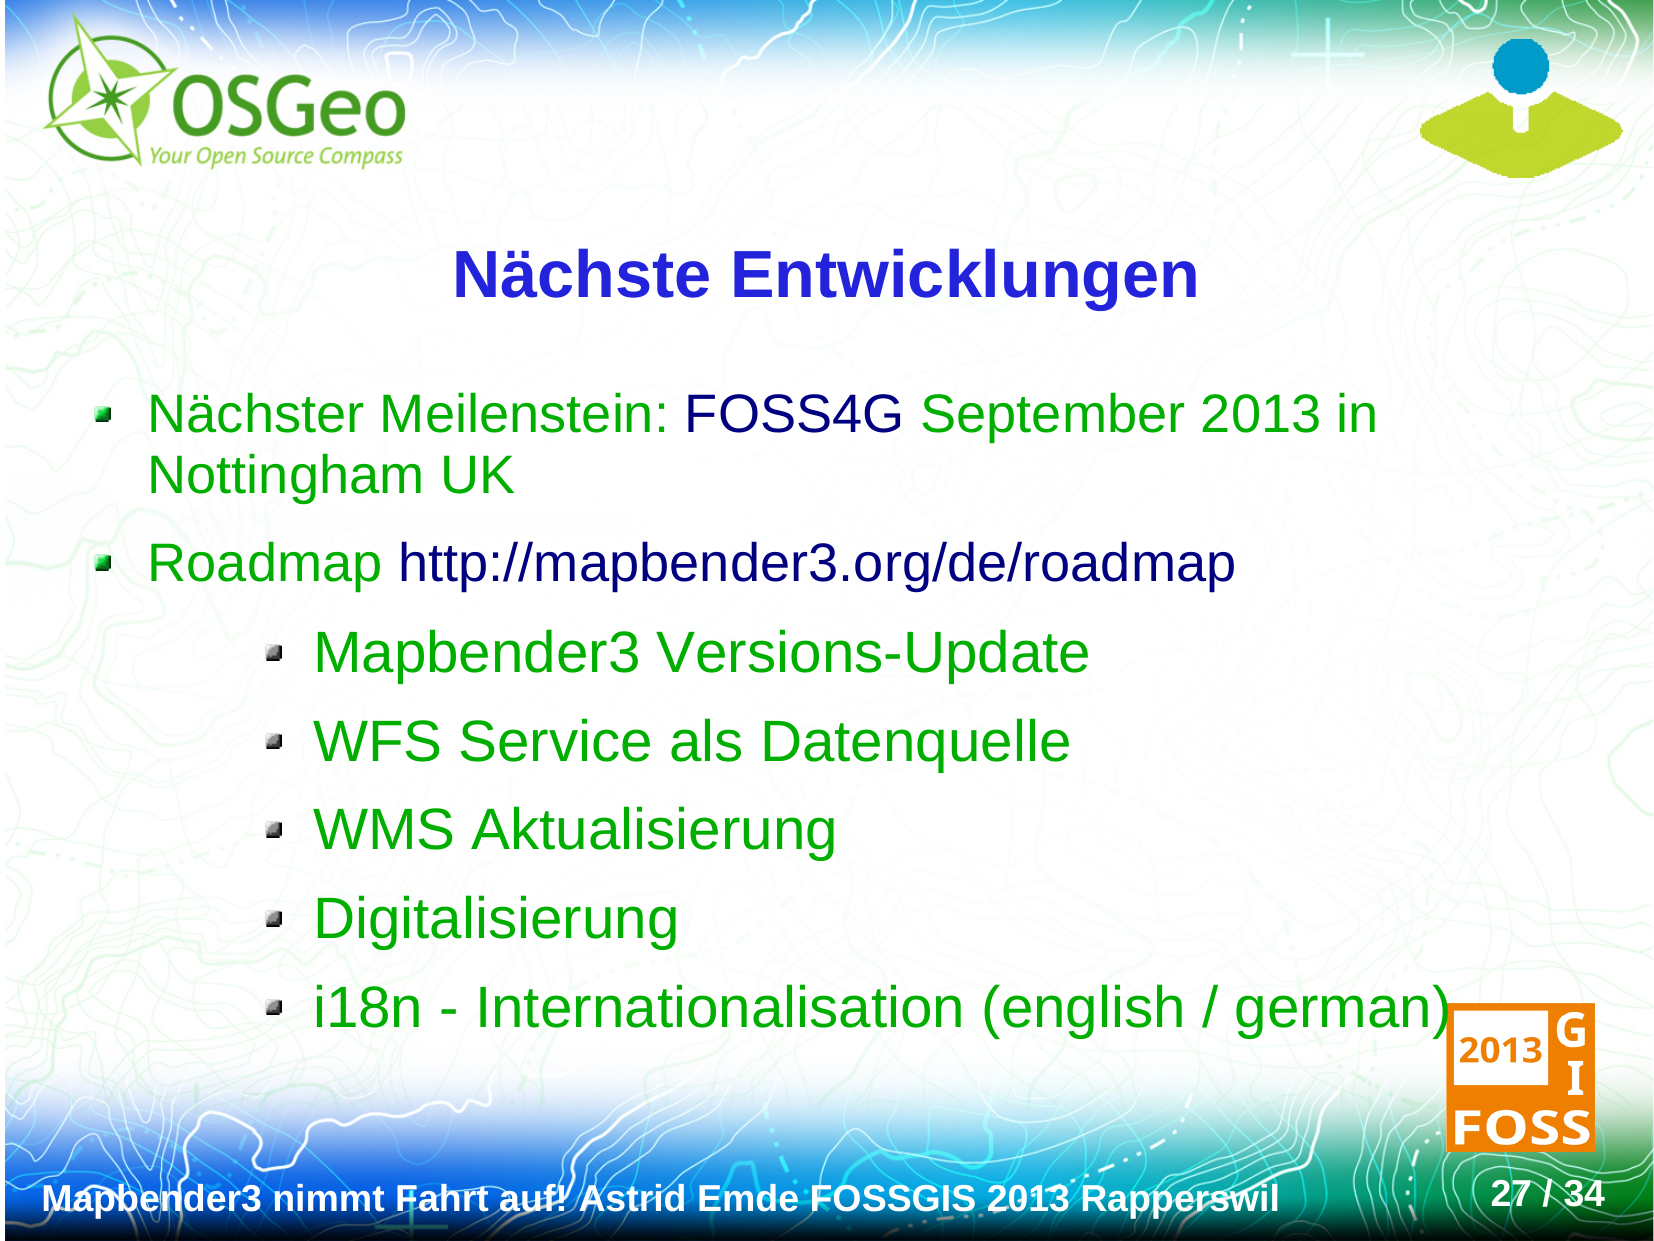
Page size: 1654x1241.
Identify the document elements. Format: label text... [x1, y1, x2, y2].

list Nächster Meilenstein: FOSS4G September 2013 in Nottingham UK Roadmap http://mapbender3.org/de/roadmap Mapbender3 Versions-Update WFS Service als Datenquelle WMS Aktualisierung Digitalisierung i18n - Internationalisation (english / german) [76, 383, 1565, 1203]
title Nächste Entwicklungen [82, 200, 1571, 349]
picture [5, 0, 1654, 1241]
